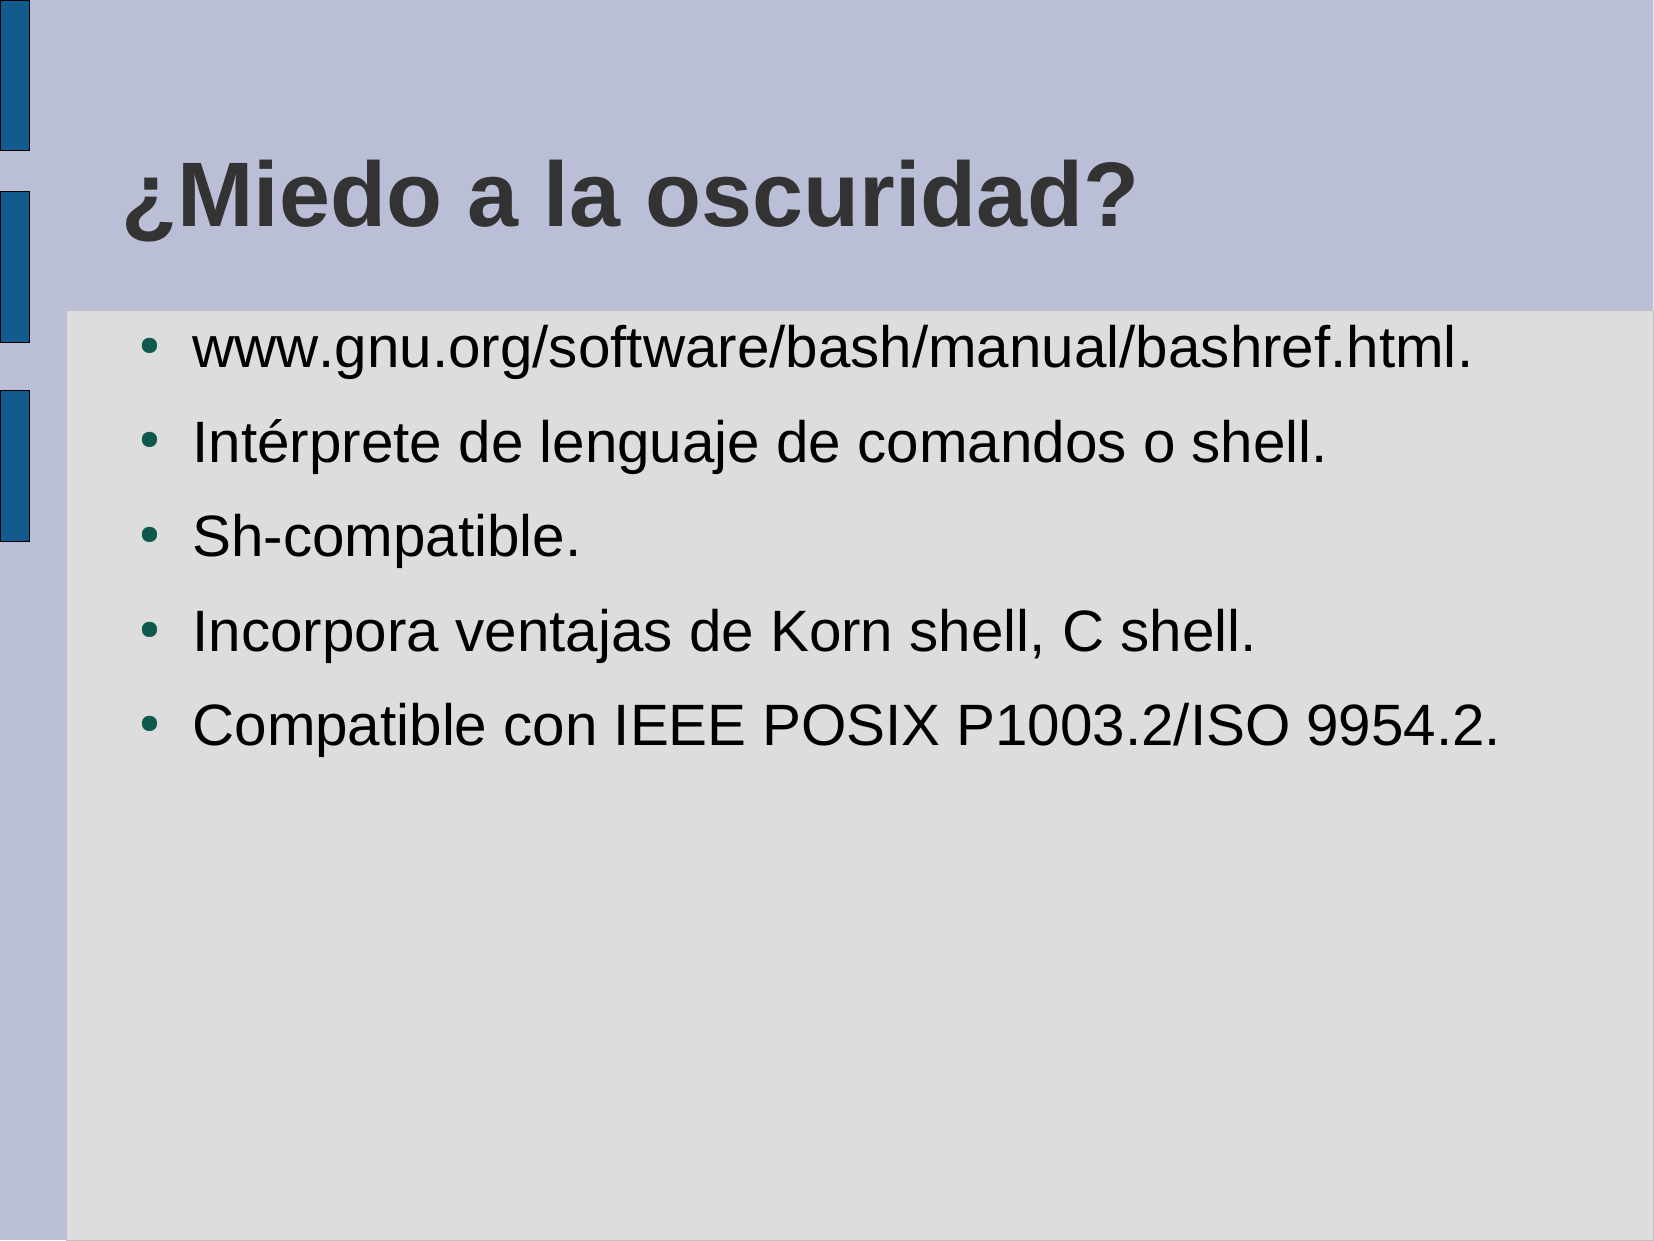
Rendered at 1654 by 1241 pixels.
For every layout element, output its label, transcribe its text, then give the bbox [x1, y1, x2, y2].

list www.gnu.org/software/bash/manual/bashref.html. Intérprete de lenguaje de comandos o shell. Sh-compatible. Incorpora ventajas de Korn shell, C shell. Compatible con IEEE POSIX P1003.2/ISO 9954.2. [121, 314, 1534, 1082]
title ¿Miedo a la oscuridad? [121, 98, 1534, 291]
